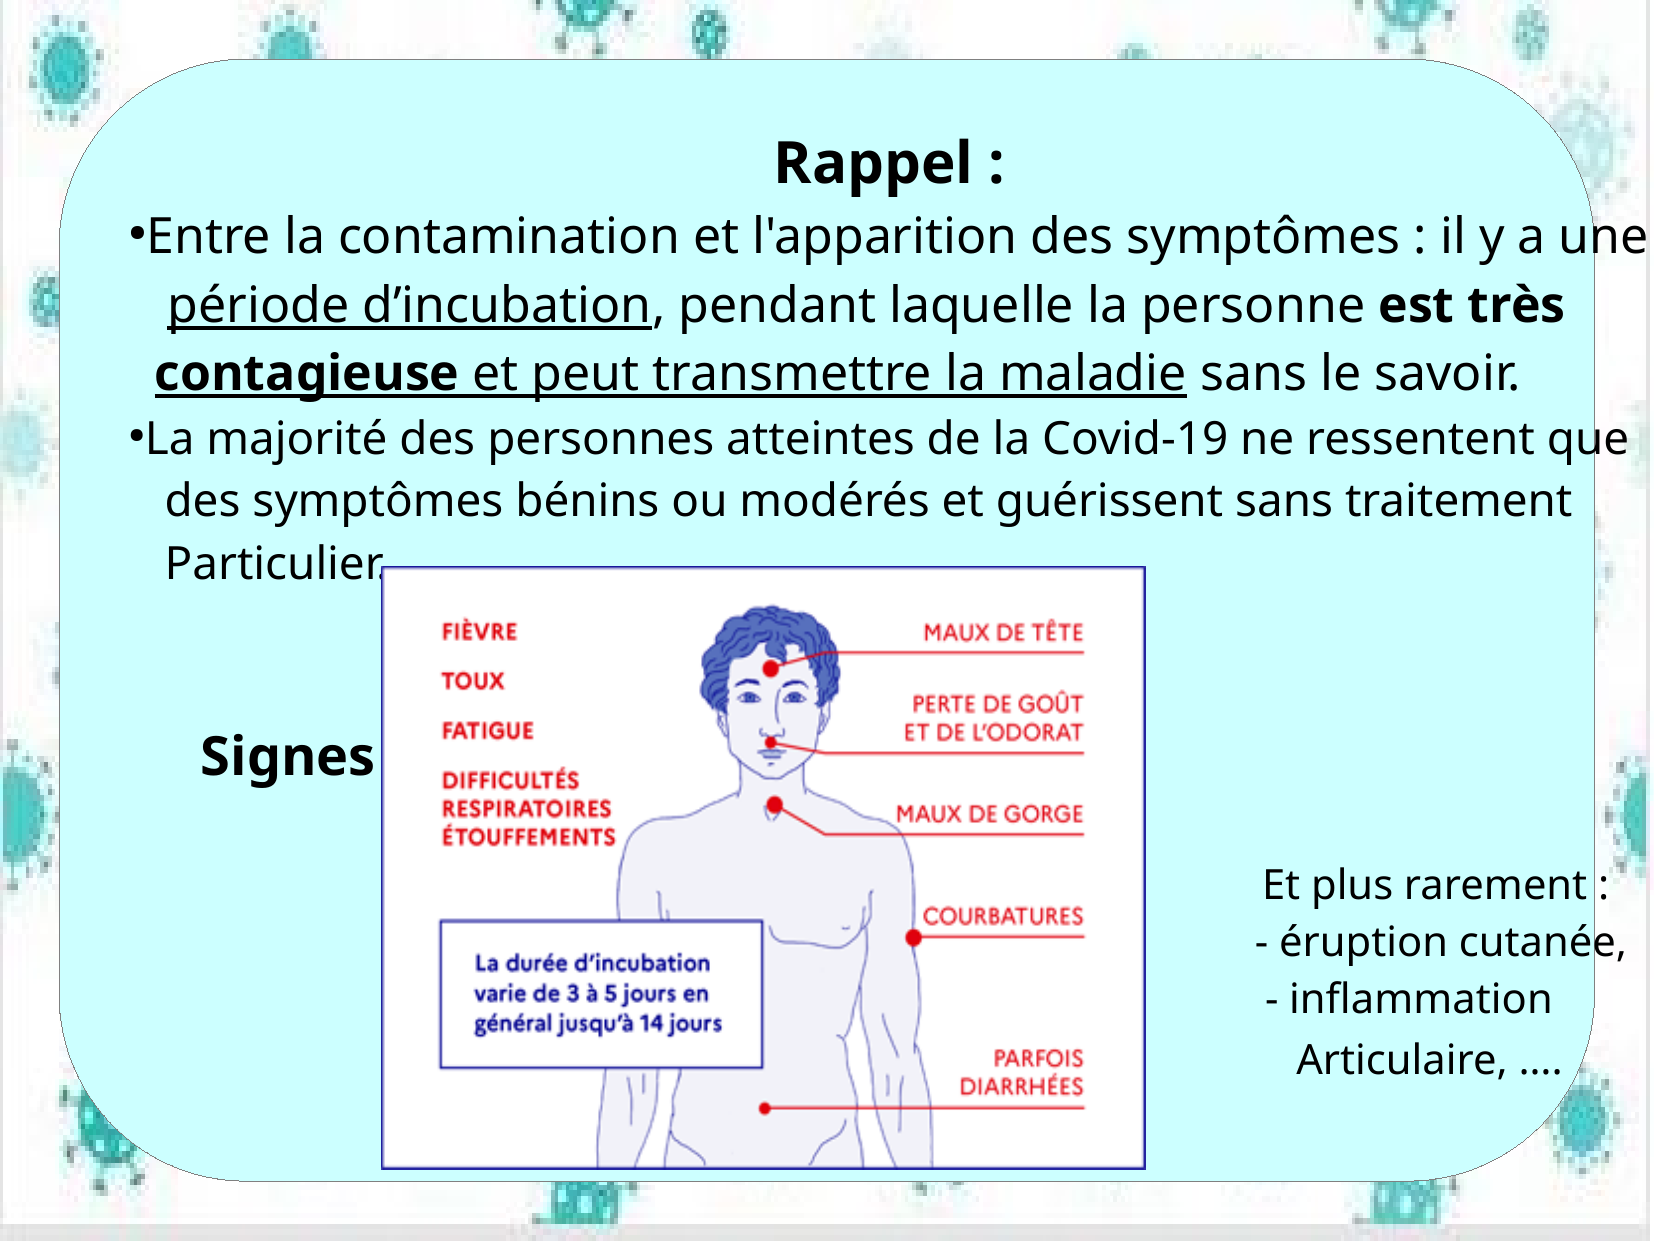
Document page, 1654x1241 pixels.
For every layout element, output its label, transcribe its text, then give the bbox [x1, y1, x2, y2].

picture [381, 566, 1146, 1170]
text_box Rappel : Entre la contamination et l'apparition des symptômes : il y a une période d’incubation, pendant laquelle la personne est très contagieuse et peut transmettre la maladie sans le savoir. La majorité des personnes atteintes de la Covid-19 ‎ne ressentent que des symptômes bénins ou ‎modérés et guérissent sans traitement Particulier. Signes : Et plus rarement : - éruption cutanée, - inflammation Articulaire, …. [59, 59, 1595, 1182]
